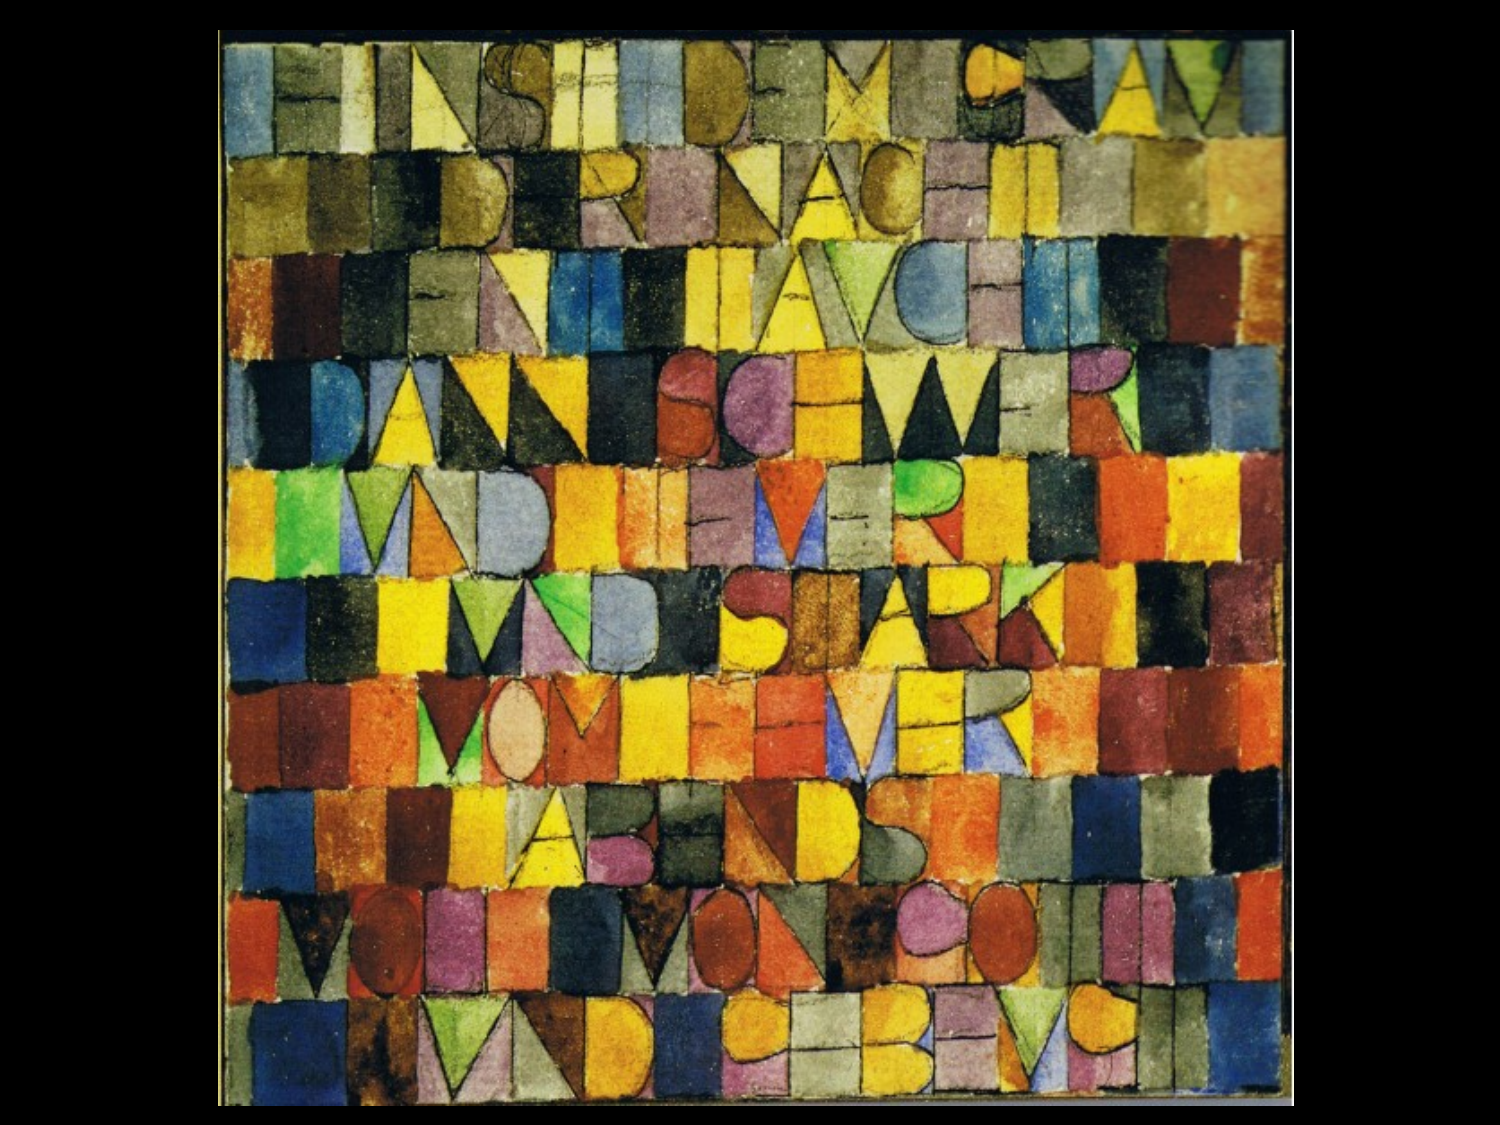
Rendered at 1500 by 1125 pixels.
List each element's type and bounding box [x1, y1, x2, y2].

picture [218, 30, 1294, 1106]
